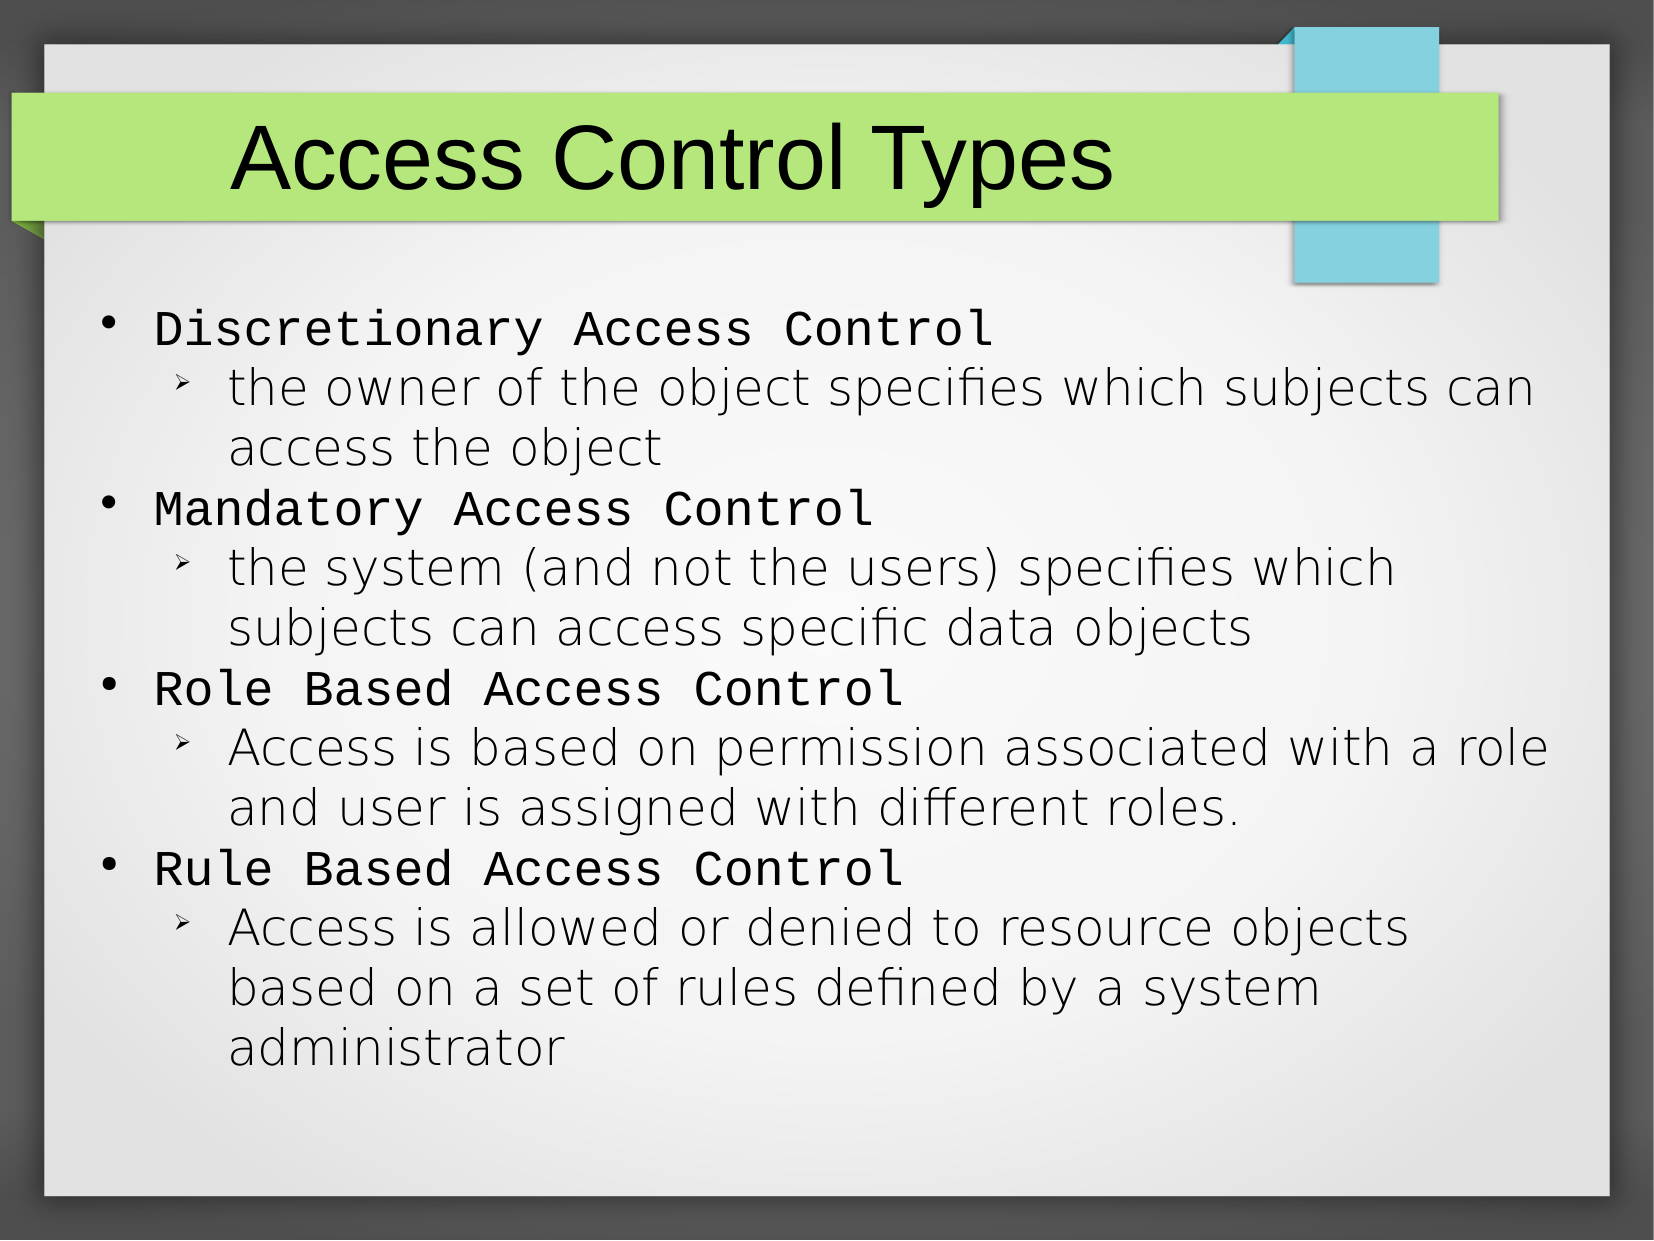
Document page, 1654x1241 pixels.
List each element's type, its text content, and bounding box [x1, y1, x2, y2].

text_box Discretionary Access Control the owner of the object specifies which subjects can access the object Mandatory Access Control the system (and not the users) specifies which subjects can access specific data objects Role Based Access Control Access is based on permission associated with a role and user is assigned with different roles. Rule Based Access Control Access is allowed or denied to resource objects based on a set of rules defined by a system administrator [82, 295, 1571, 1015]
text_box Access Control Types [82, 94, 1264, 213]
picture [0, 0, 1654, 1240]
